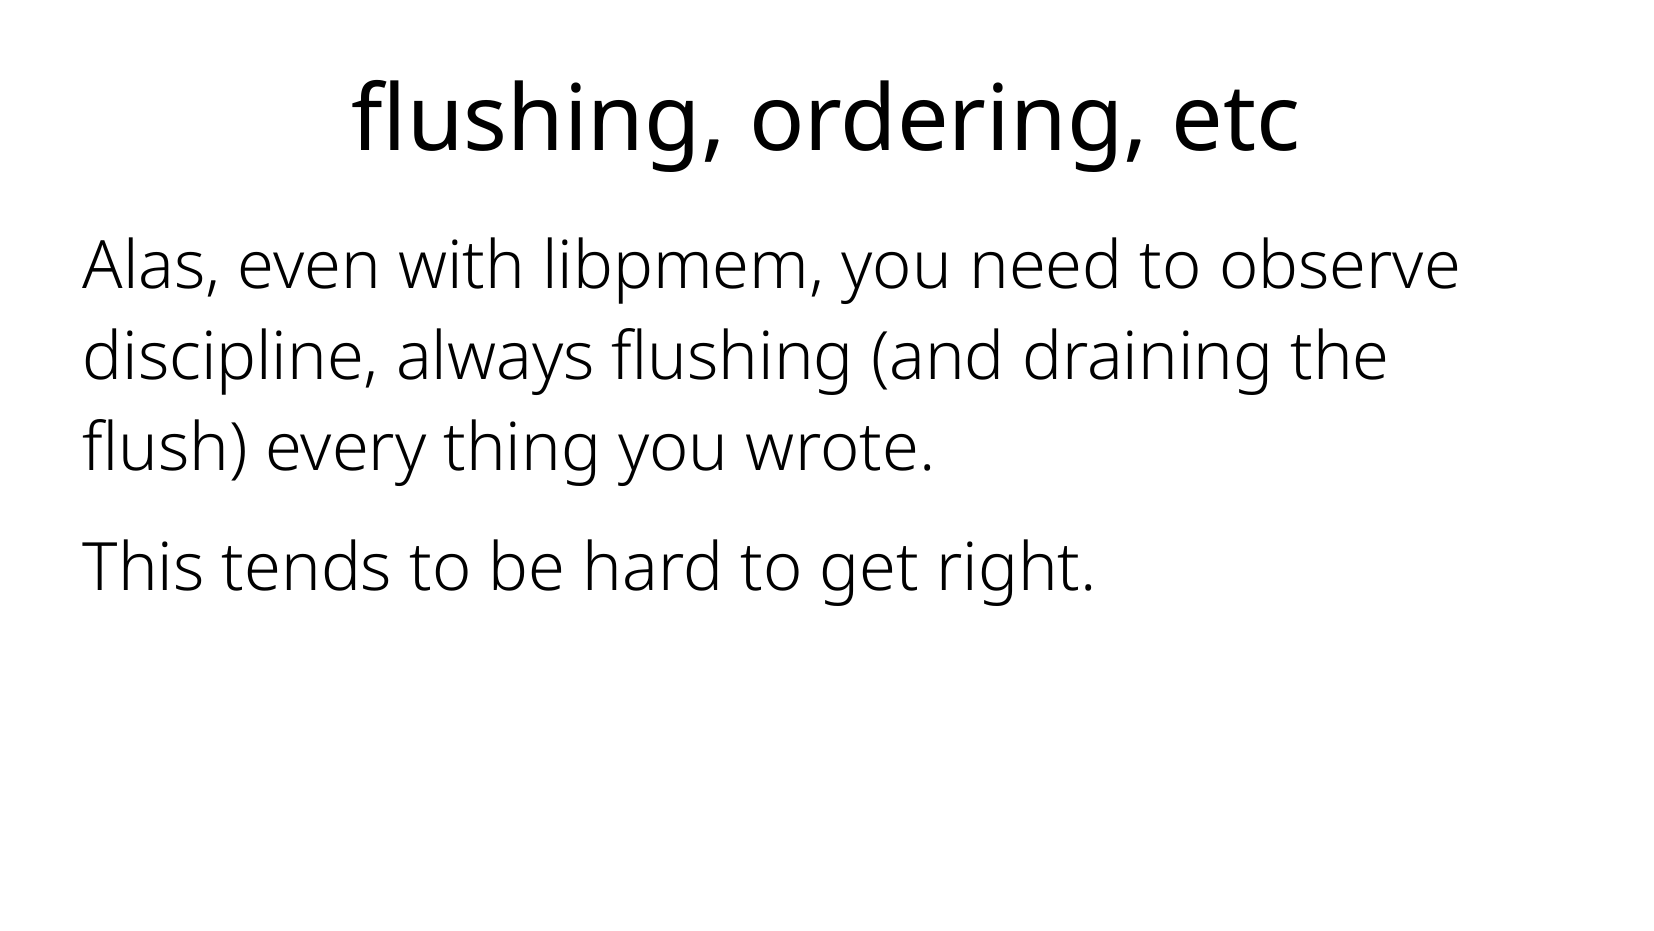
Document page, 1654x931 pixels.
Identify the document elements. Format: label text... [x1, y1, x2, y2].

title flushing, ordering, etc [82, 37, 1571, 193]
list Alas, even with libpmem, you need to observe discipline, always flushing (and draining the flush) every thing you wrote. This tends to be hard to get right. [82, 217, 1571, 758]
